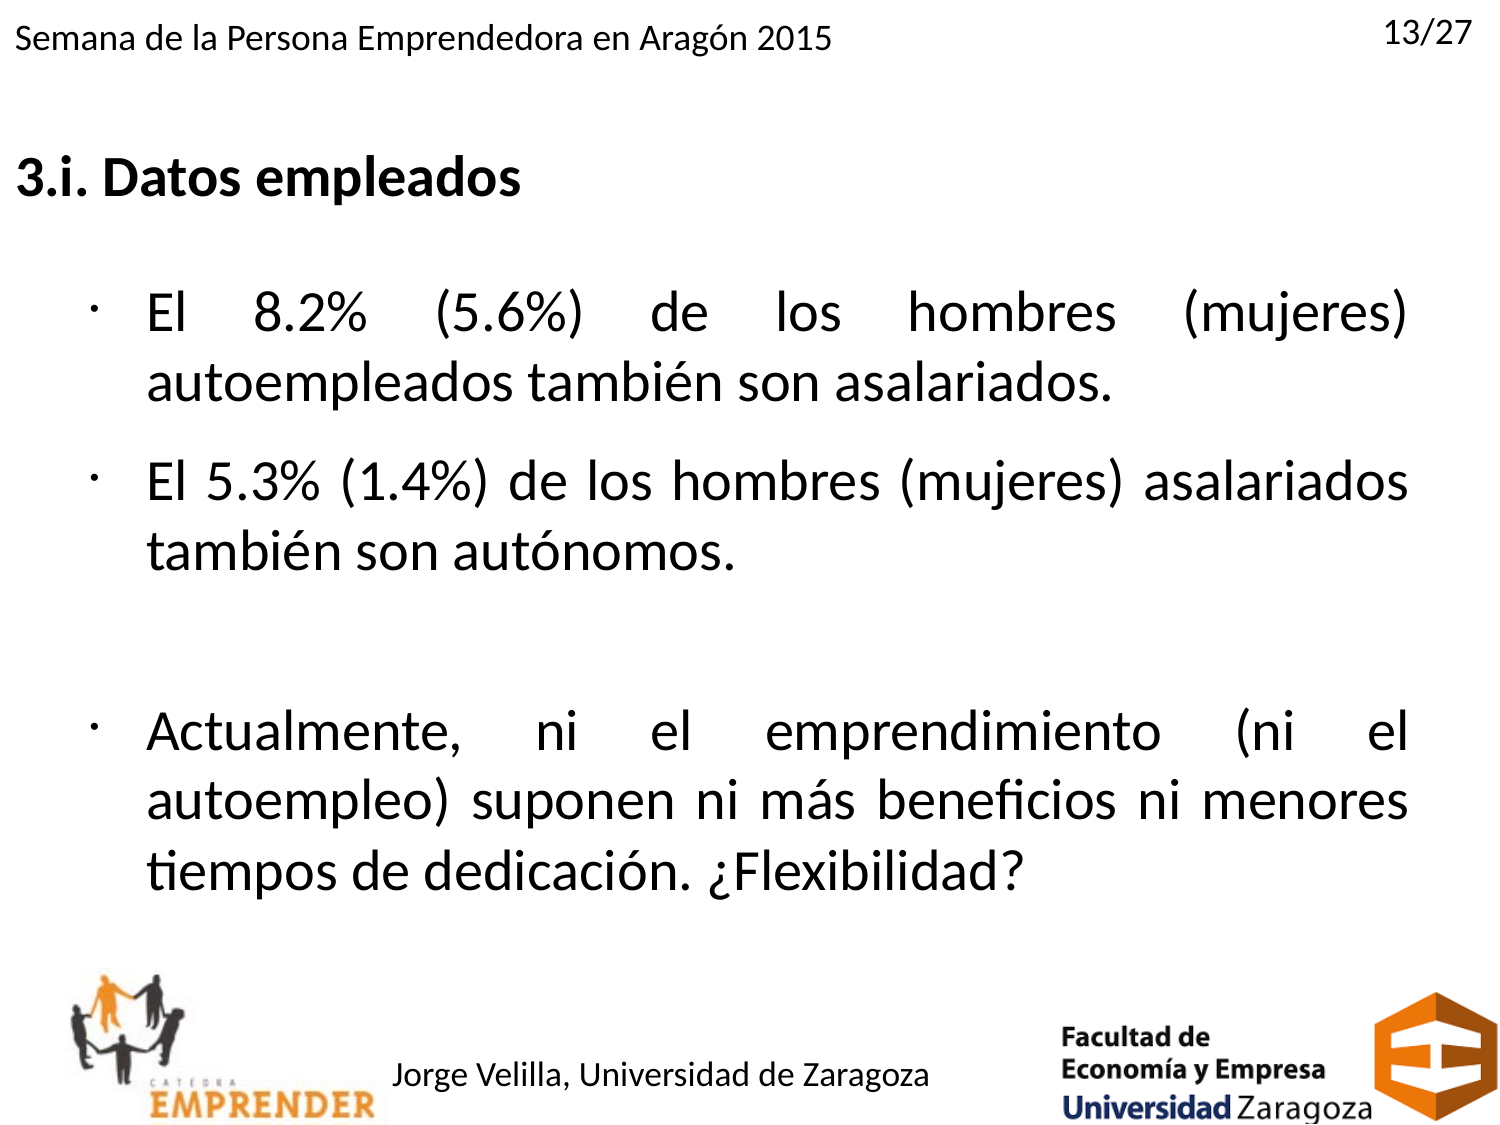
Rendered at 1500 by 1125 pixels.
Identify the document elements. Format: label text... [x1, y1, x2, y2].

text_box 3.i. Datos empleados [0, 120, 625, 227]
list El 8.2% (5.6%) de los hombres (mujeres) autoempleados también son asalariados. El 5.3% (1.4%) de los hombres (mujeres) asalariados también son autónomos. Actualmente, ni el emprendimiento (ni el autoempleo) suponen ni más beneficios ni menores tiempos de dedicación. ¿Flexibilidad? [75, 265, 1425, 993]
picture [0, 968, 444, 1125]
text_box Semana de la Persona Emprendedora en Aragón 2015 [0, 5, 857, 66]
text_box Jorge Velilla, Universidad de Zaragoza [377, 1043, 946, 1101]
picture [1050, 992, 1500, 1124]
slide_number <número>/27 [1367, 0, 1500, 57]
